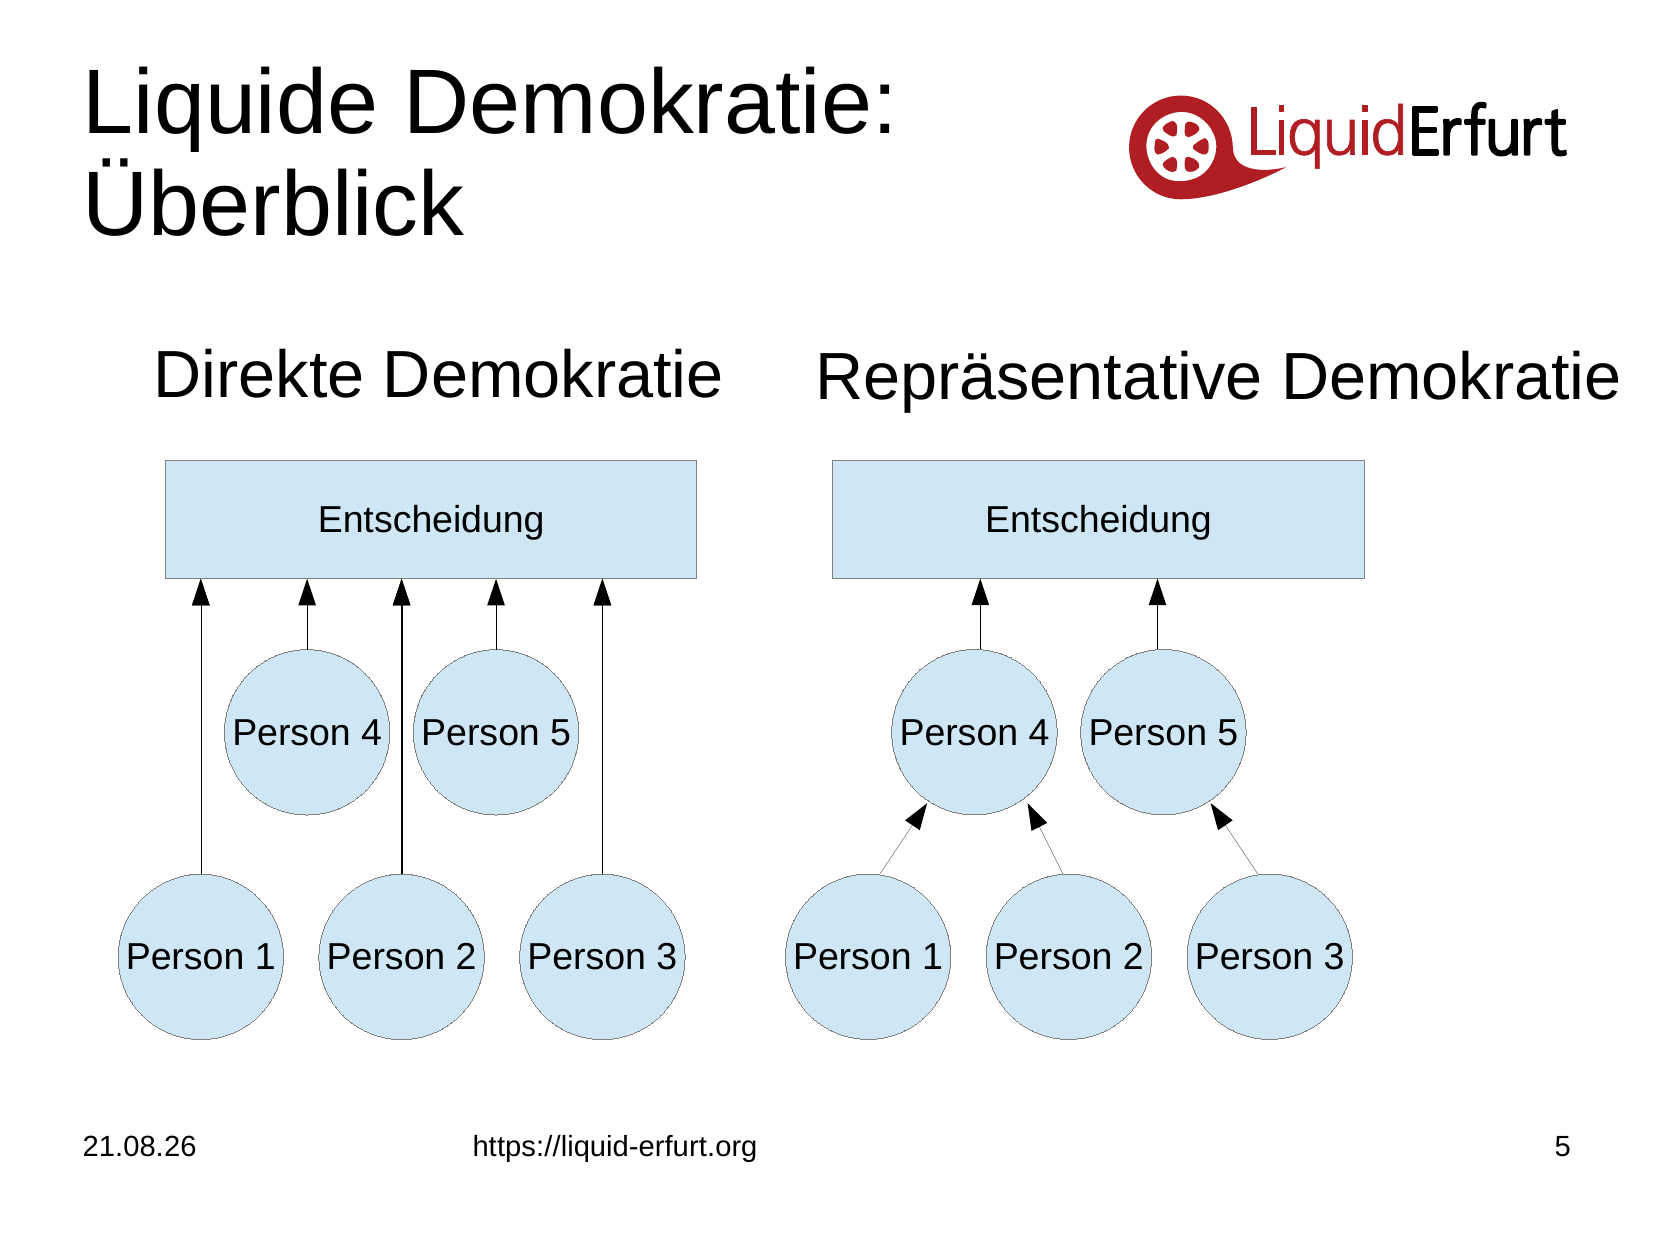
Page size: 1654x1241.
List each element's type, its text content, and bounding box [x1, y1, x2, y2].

text_box Person 5 [413, 649, 579, 816]
text_box Person 2 [318, 874, 485, 1040]
title Liquide Demokratie: Überblick [82, 49, 1571, 257]
text_box Entscheidung [832, 460, 1365, 579]
list Direkte Demokratie [82, 337, 827, 1156]
text_box Person 5 [1080, 649, 1247, 815]
text_box Person 4 [224, 649, 390, 816]
text_box Person 3 [1187, 874, 1353, 1040]
text_box Person 4 [891, 649, 1058, 815]
text_box Person 3 [519, 874, 686, 1040]
text_box Entscheidung [165, 460, 697, 579]
text_box Person 2 [986, 874, 1152, 1040]
text_box Person 1 [785, 874, 951, 1040]
list Repräsentative Demokratie [744, 339, 1654, 1158]
text_box Person 1 [118, 874, 284, 1040]
